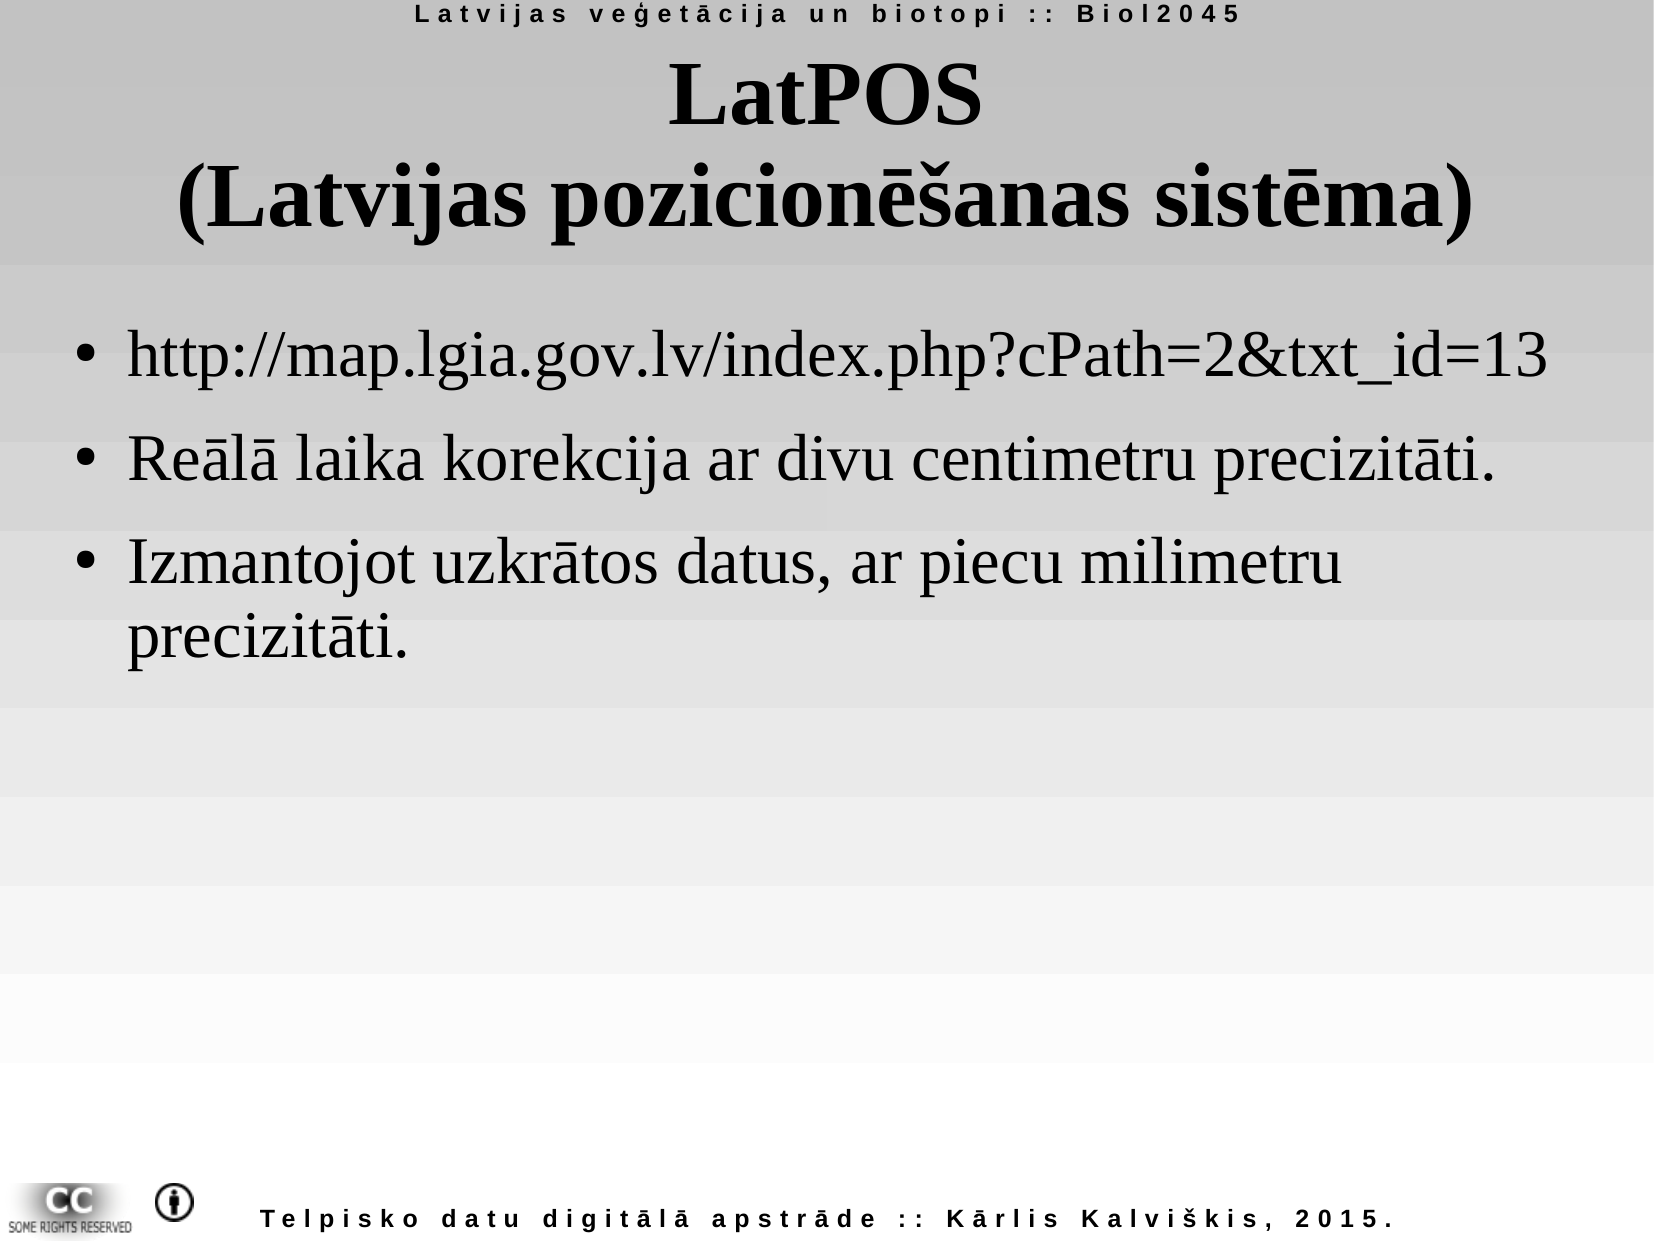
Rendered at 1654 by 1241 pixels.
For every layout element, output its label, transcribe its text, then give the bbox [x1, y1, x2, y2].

list http://map.lgia.gov.lv/index.php?cPath=2&txt_id=13 Reālā laika korekcija ar divu centimetru precizitāti. Izmantojot uzkrātos datus, ar piecu milimetru precizitāti. [56, 317, 1600, 1175]
title LatPOS (Latvijas pozicionēšanas sistēma) [0, 1, 1654, 287]
picture [0, 287, 1654, 1241]
